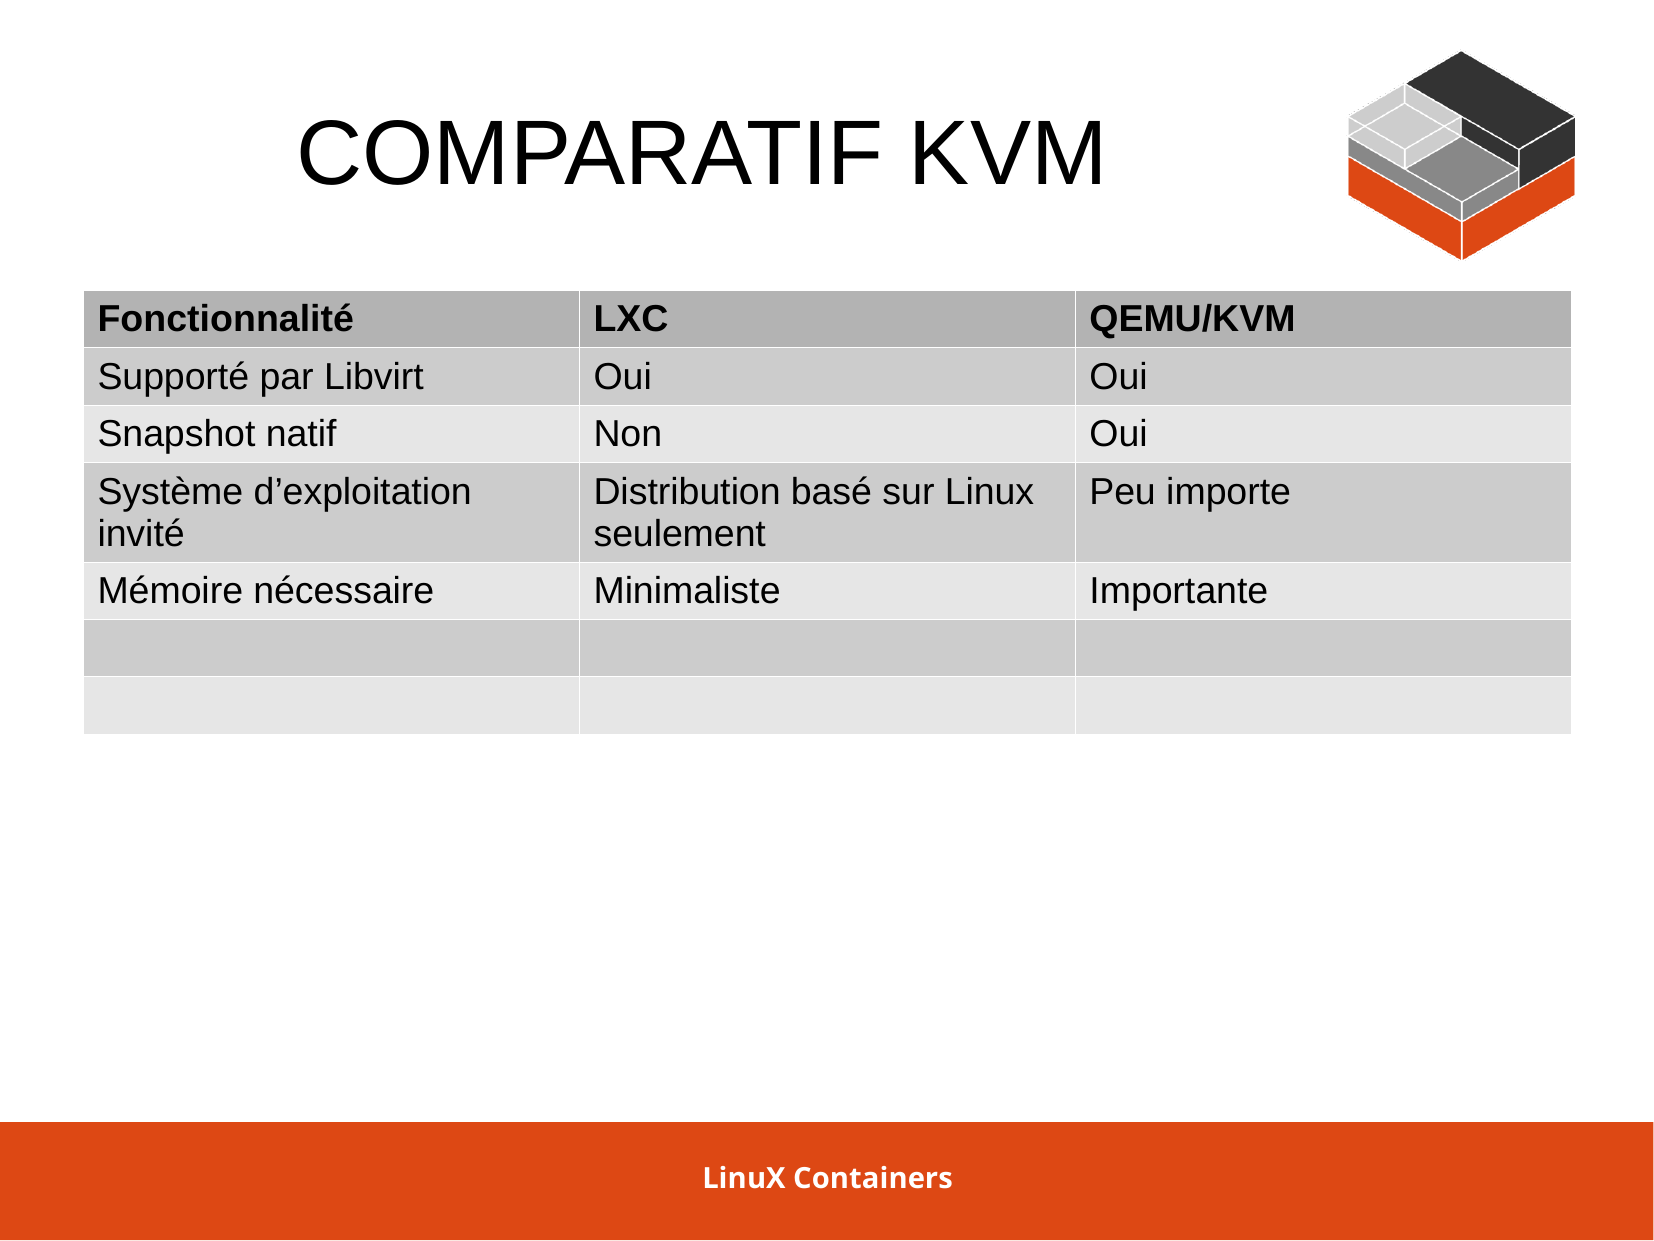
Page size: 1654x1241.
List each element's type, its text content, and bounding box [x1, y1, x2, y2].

table_cell Supporté par Libvirt [84, 348, 579, 405]
table_cell Distribution basé sur Linux seulement [580, 463, 1075, 562]
table_cell Oui [1076, 406, 1571, 462]
table_cell Mémoire nécessaire [84, 563, 579, 619]
table_cell Oui [1076, 348, 1571, 405]
table_header QEMU/KVM [1076, 291, 1571, 347]
table_cell [84, 620, 579, 676]
table_cell Système d’exploitation invité [84, 463, 579, 562]
table_cell Snapshot natif [84, 406, 579, 462]
table_cell [580, 677, 1075, 734]
table_cell Oui [580, 348, 1075, 405]
title COMPARATIF KVM [82, 49, 1323, 257]
table_cell Importante [1076, 563, 1571, 619]
table_header LXC [580, 291, 1075, 347]
table_cell [1076, 677, 1571, 734]
table_cell [84, 677, 579, 734]
table_cell Non [580, 406, 1075, 462]
table_header Fonctionnalité [84, 291, 579, 347]
table_cell [1076, 620, 1571, 676]
picture [1346, 49, 1576, 261]
table_cell Peu importe [1076, 463, 1571, 562]
table_cell [580, 620, 1075, 676]
table_cell Minimaliste [580, 563, 1075, 619]
